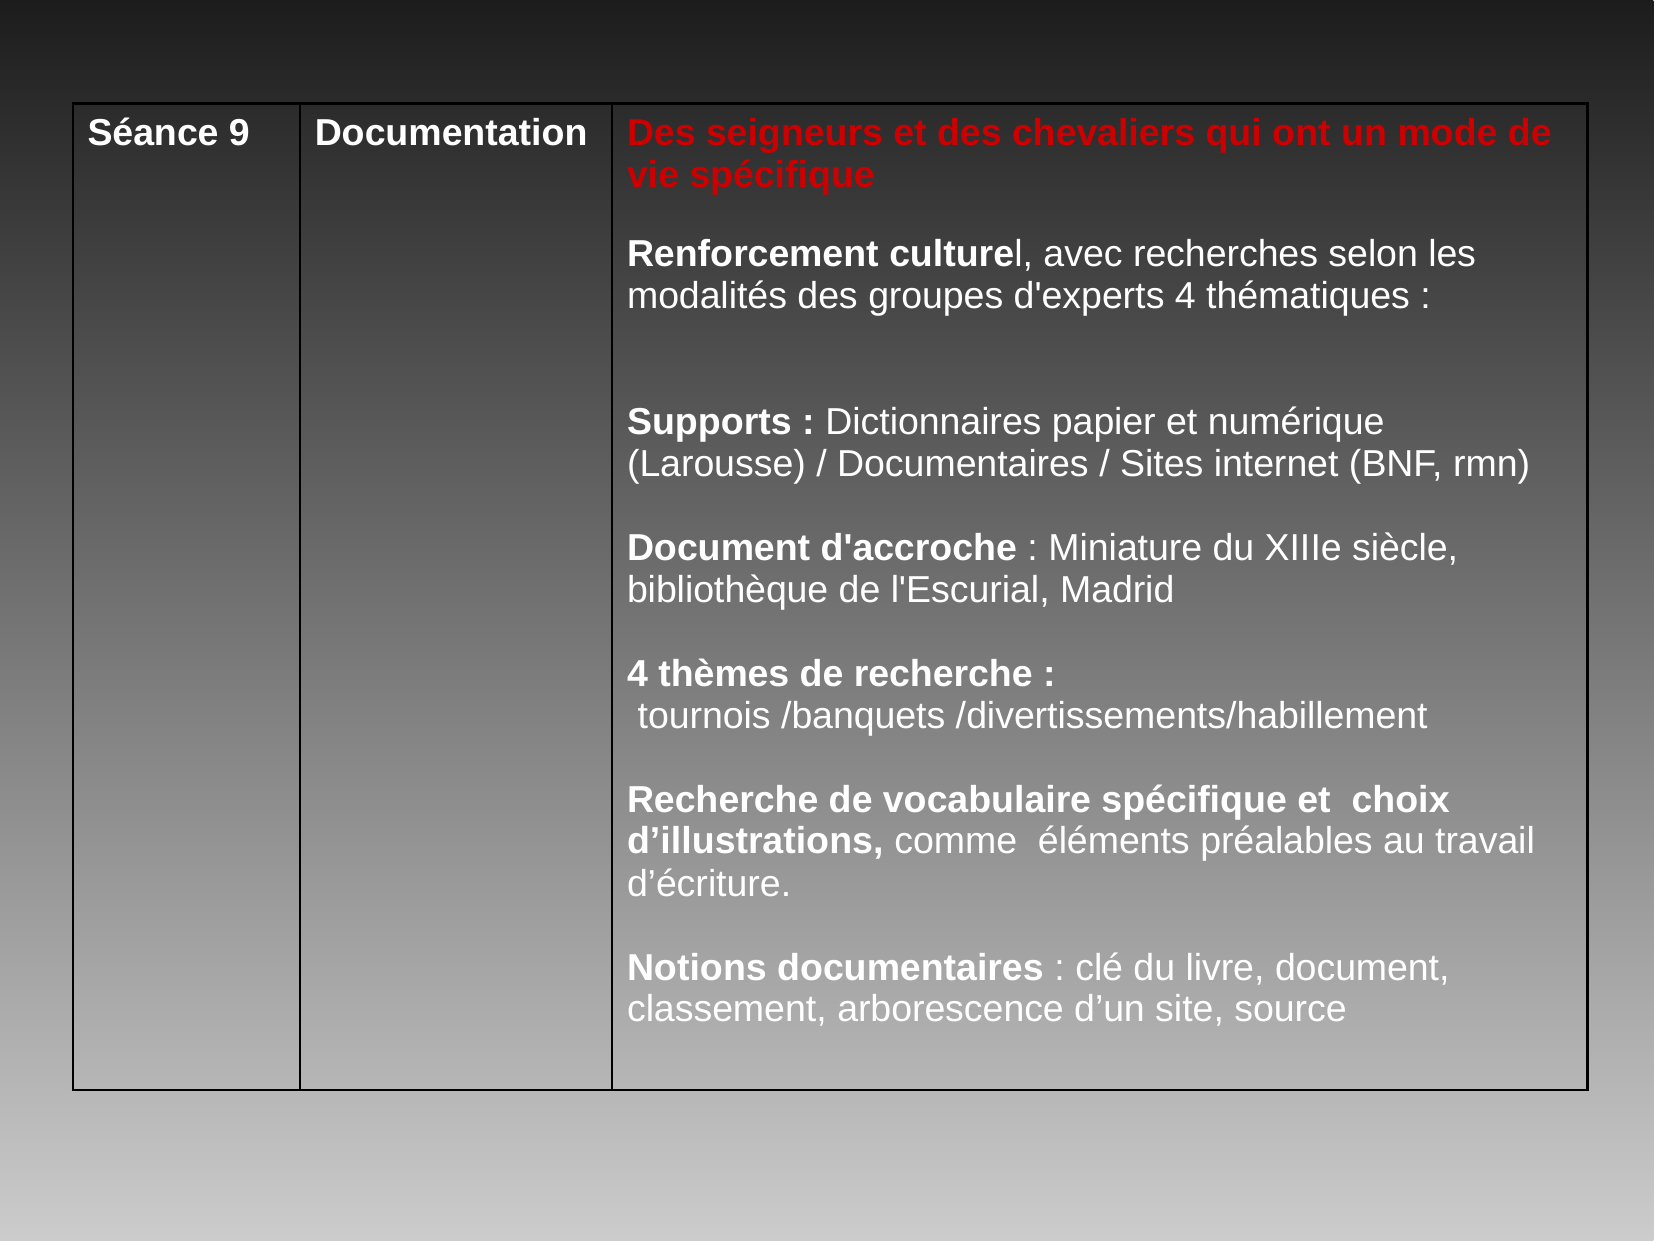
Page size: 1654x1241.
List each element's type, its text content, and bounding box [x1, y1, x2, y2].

table_header Des seigneurs et des chevaliers qui ont un mode de vie spécifique Renforcement culturel, avec recherches selon les modalités des groupes d'experts 4 thématiques : Supports : Dictionnaires papier et numérique (Larousse) / Documentaires / Sites internet (BNF, rmn) Document d'accroche : Miniature du XIIIe siècle, bibliothèque de l'Escurial, Madrid 4 thèmes de recherche : tournois /banquets /divertissements/habillement Recherche de vocabulaire spécifique et choix d’illustrations, comme éléments préalables au travail d’écriture. Notions documentaires : clé du livre, document, classement, arborescence d’un site, source [613, 105, 1586, 1089]
table_header Séance 9 [74, 105, 299, 1089]
table_header Documentation [301, 105, 611, 1089]
